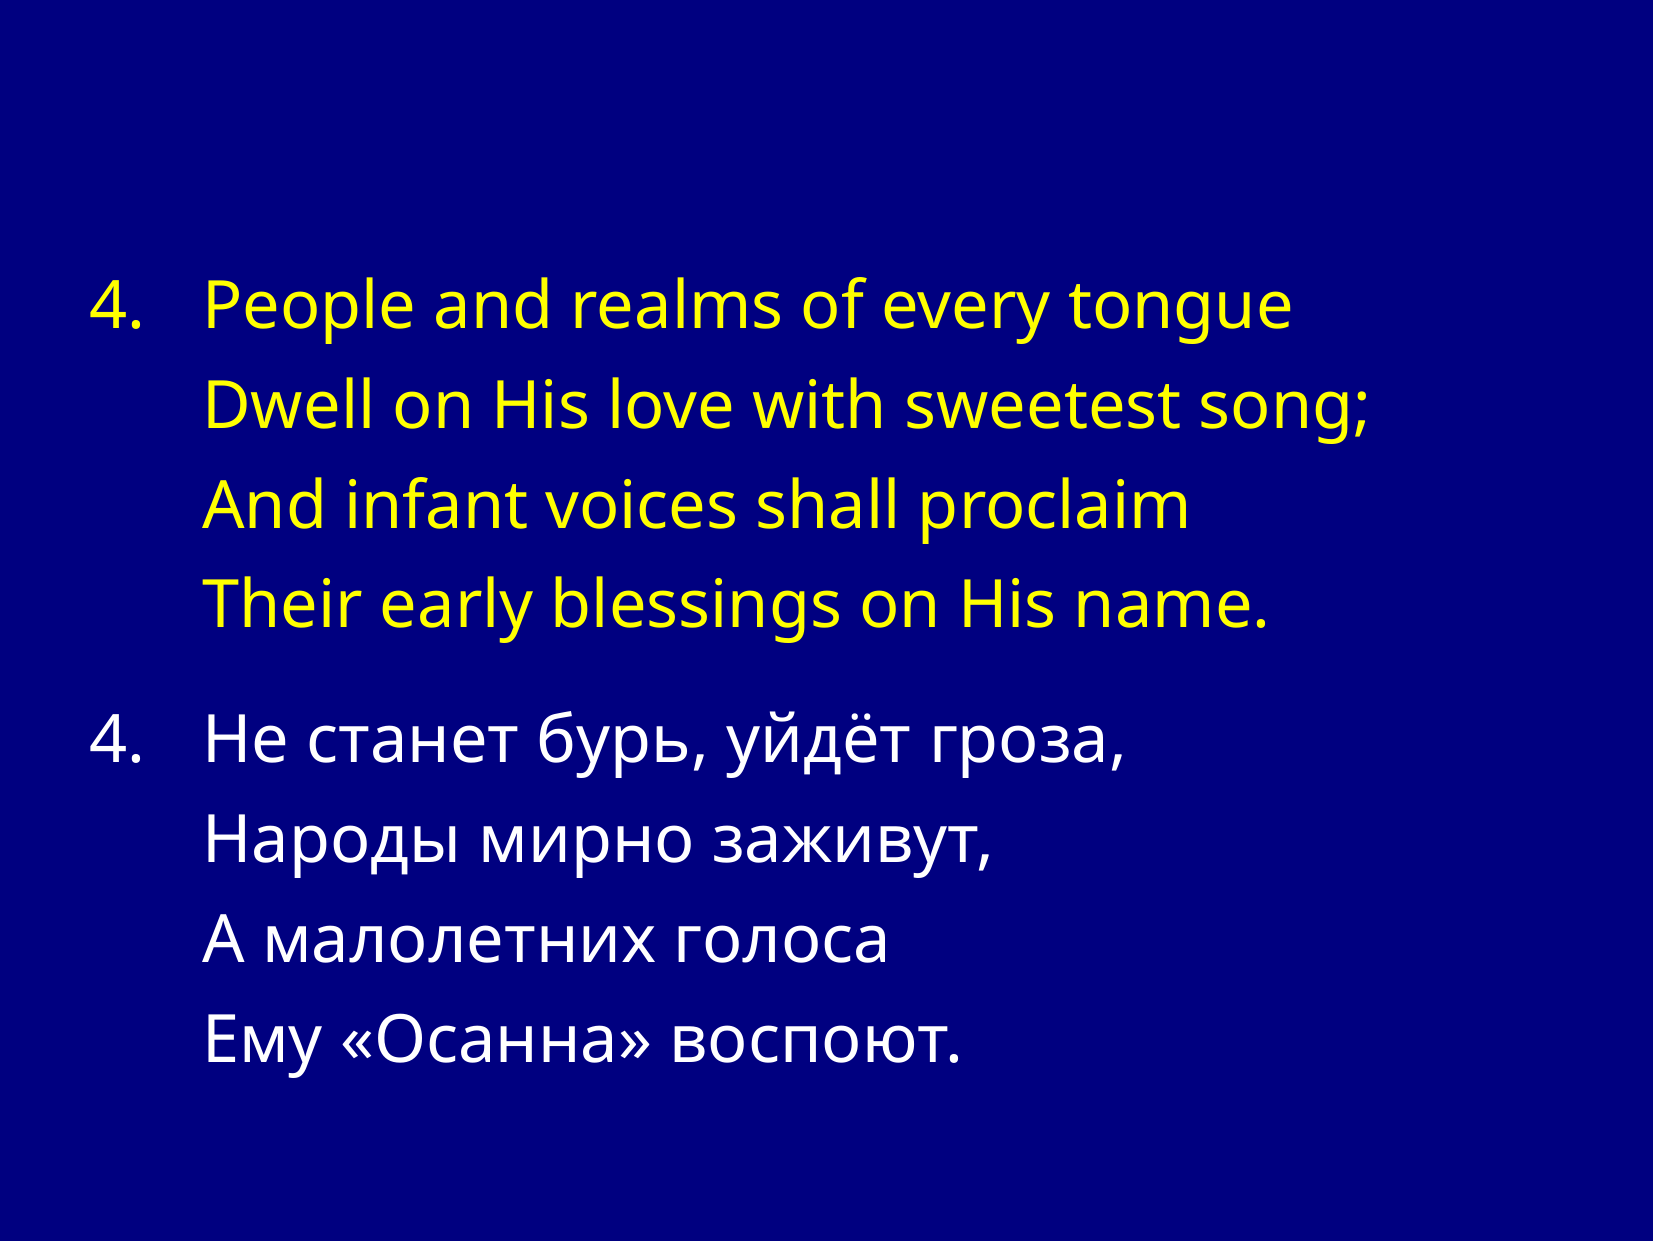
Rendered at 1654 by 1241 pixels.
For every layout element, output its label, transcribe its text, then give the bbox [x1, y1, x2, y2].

text_box 4. People and realms of every tongue Dwell on His love with sweetest song; And infant voices shall proclaim Their early blessings on His name. [75, 150, 1651, 638]
text_box 4. Не станет бурь, уйдёт гроза, Народы мирно заживут, А малолетних голоса Ему «Осанна» воспоют. [75, 675, 1576, 1163]
